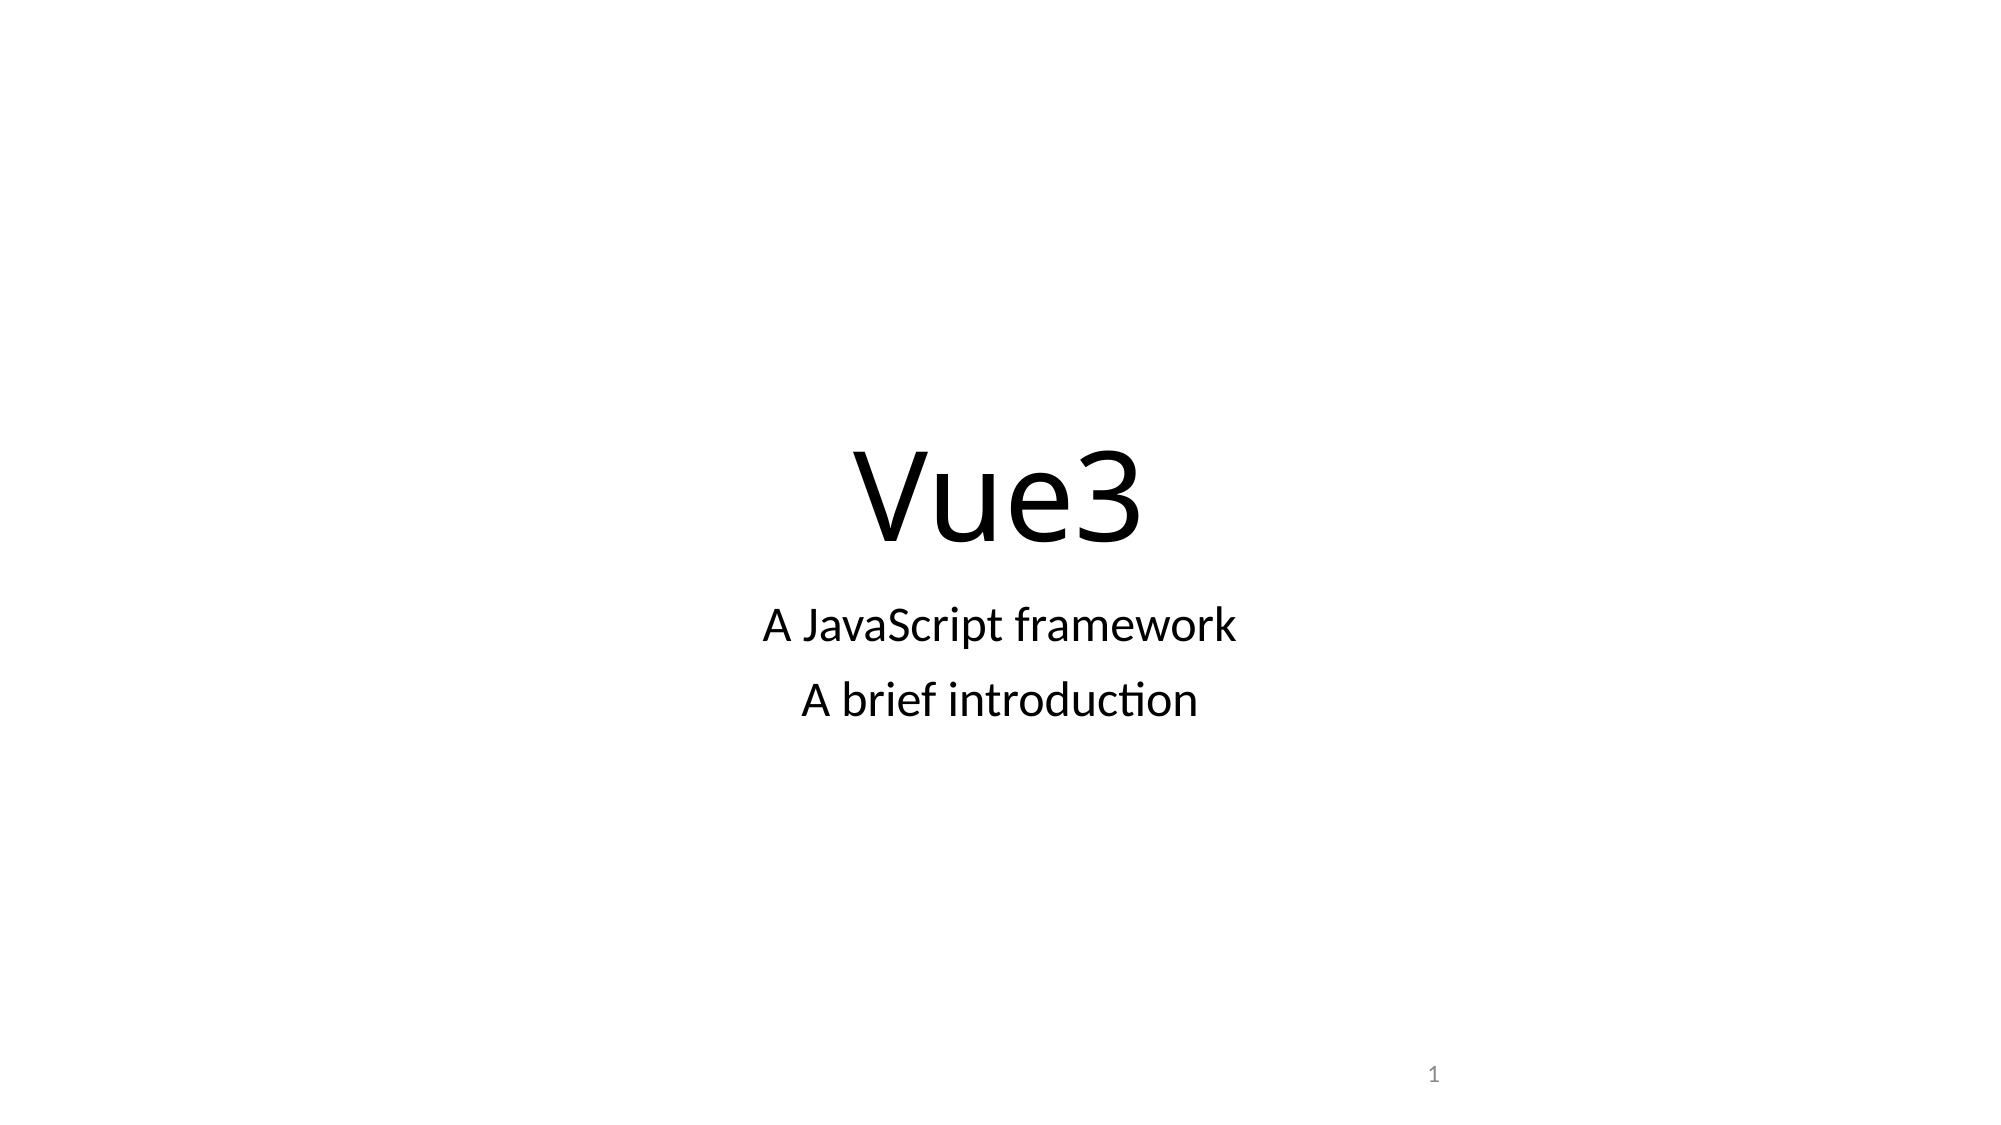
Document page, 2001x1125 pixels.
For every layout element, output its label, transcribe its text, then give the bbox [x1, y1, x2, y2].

text_box [1412, 1042, 1863, 1103]
subtitle A JavaScript framework A brief introduction [249, 590, 1750, 863]
title Vue3 [249, 184, 1750, 576]
